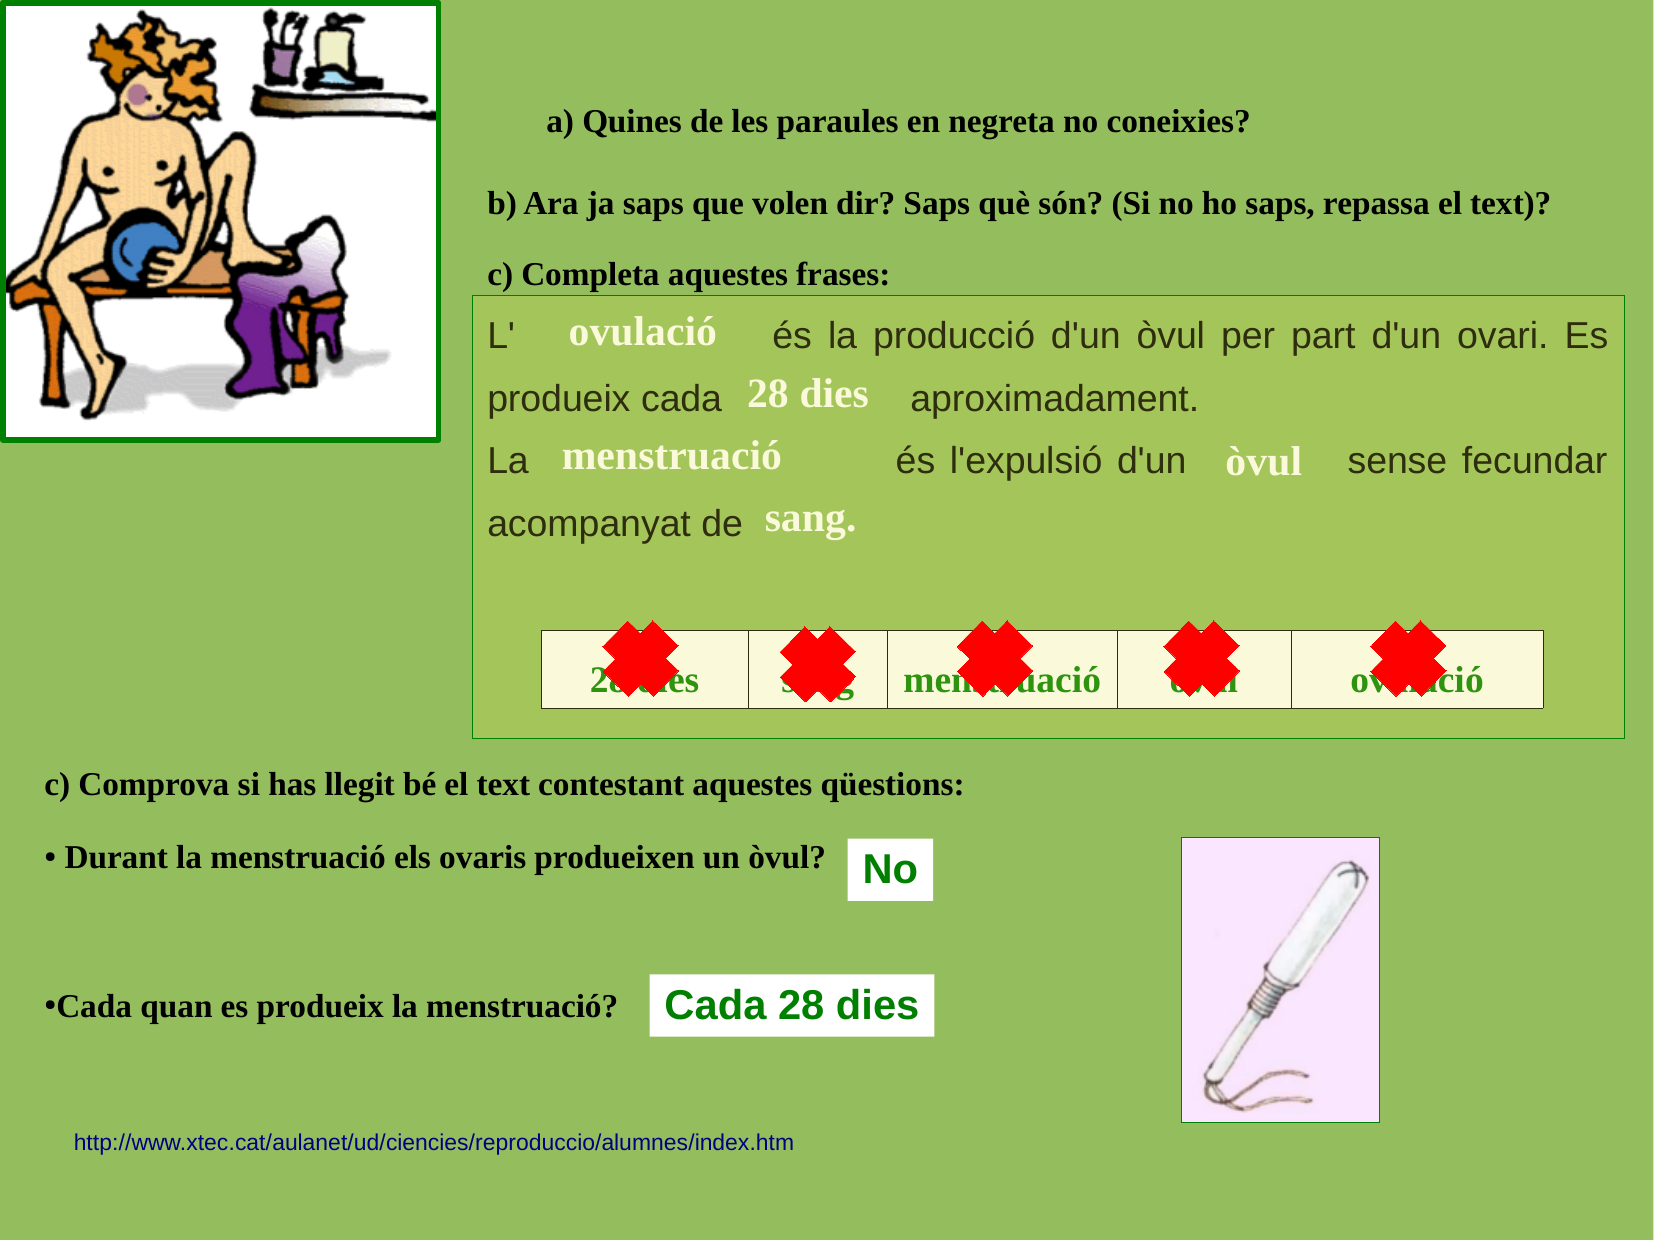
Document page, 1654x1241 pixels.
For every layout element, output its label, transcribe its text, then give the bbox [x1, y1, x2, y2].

text_box a) Quines de les paraules en negreta no coneixies? [531, 95, 1359, 148]
text_box c) Completa aquestes frases: L' és la producció d'un òvul per part d'un ovari. Es produeix cada aproximadament. La és l'expulsió d'un sense fecundar acompanyat de [472, 206, 1625, 295]
text_box No [847, 838, 934, 901]
text_box [472, 295, 1625, 739]
text_box Cada 28 dies [649, 974, 935, 1037]
picture [5, 5, 436, 438]
text_box http://www.xtec.cat/aulanet/ud/ciencies/reproduccio/alumnes/index.htm [59, 1122, 827, 1182]
picture [1181, 837, 1380, 1123]
text_box c) Comprova si has llegit bé el text contestant aquestes qüestions: Durant la menstruació els ovaris produeixen un òvul? Cada quan es produeix la menstruació? [29, 757, 1093, 1075]
text_box b) Ara ja saps que volen dir? Saps què són? (Si no ho saps, repassa el text)? [472, 177, 1625, 206]
